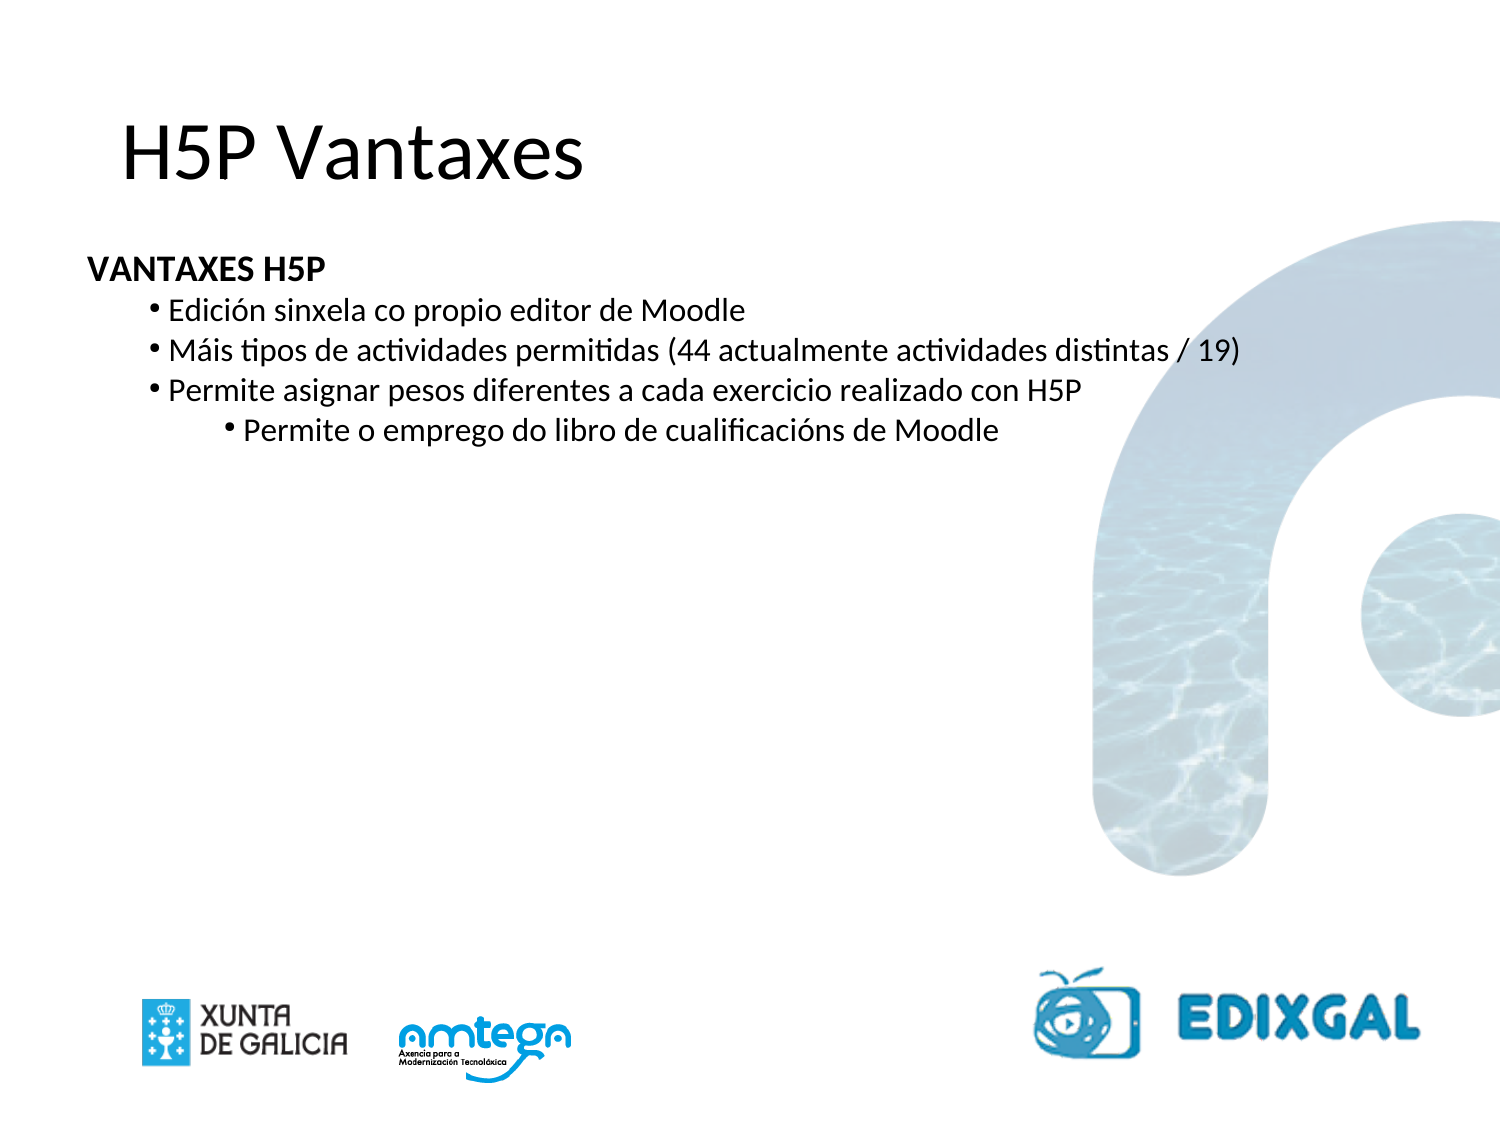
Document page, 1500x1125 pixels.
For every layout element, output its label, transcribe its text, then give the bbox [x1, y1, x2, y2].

picture [1019, 149, 1500, 926]
picture [105, 1015, 372, 1079]
picture [375, 1015, 586, 1102]
picture [1027, 966, 1430, 1063]
text_box VANTAXES H5P Edición sinxela co propio editor de Moodle Máis tipos de actividades permitidas (44 actualmente actividades distintas / 19) Permite asignar pesos diferentes a cada exercicio realizado con H5P Permite o emprego do libro de cualificacións de Moodle [59, 236, 1406, 1015]
text_box H5P Vantaxes [106, 88, 1440, 204]
